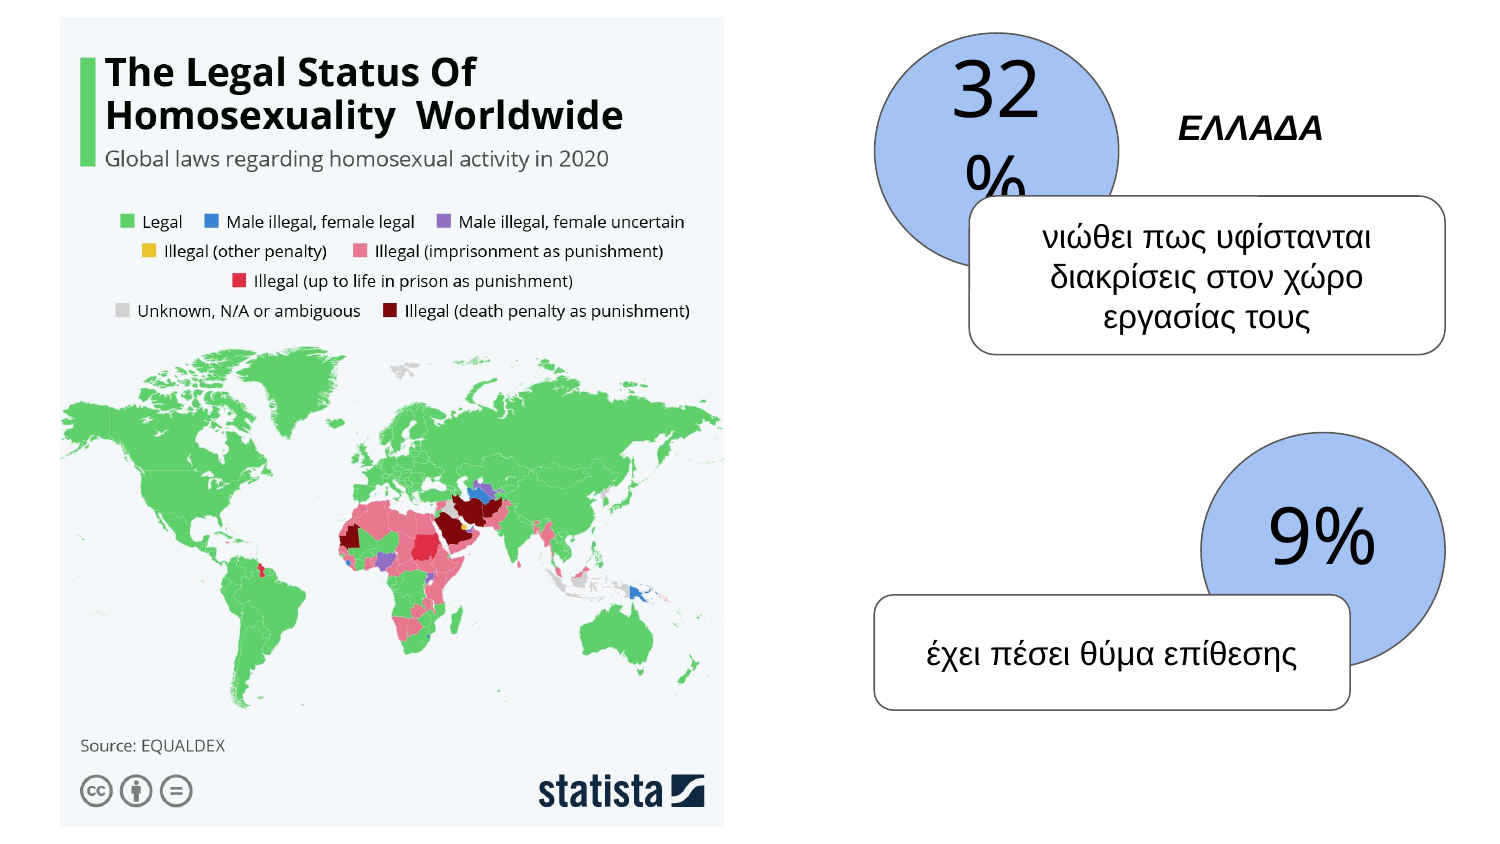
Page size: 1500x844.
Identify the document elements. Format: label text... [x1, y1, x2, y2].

text_box ΕΛΛΑΔΑ [1163, 89, 1408, 163]
text_box 32% [874, 33, 1119, 266]
text_box 9% [1201, 432, 1446, 666]
text_box έχει πέσει θύμα επίθεσης [874, 594, 1351, 711]
text_box νιώθει πως υφίστανται διακρίσεις στον χώρο εργασίας τους [969, 195, 1446, 355]
picture [60, 17, 724, 827]
text_box 32% [1007, 182, 1019, 195]
